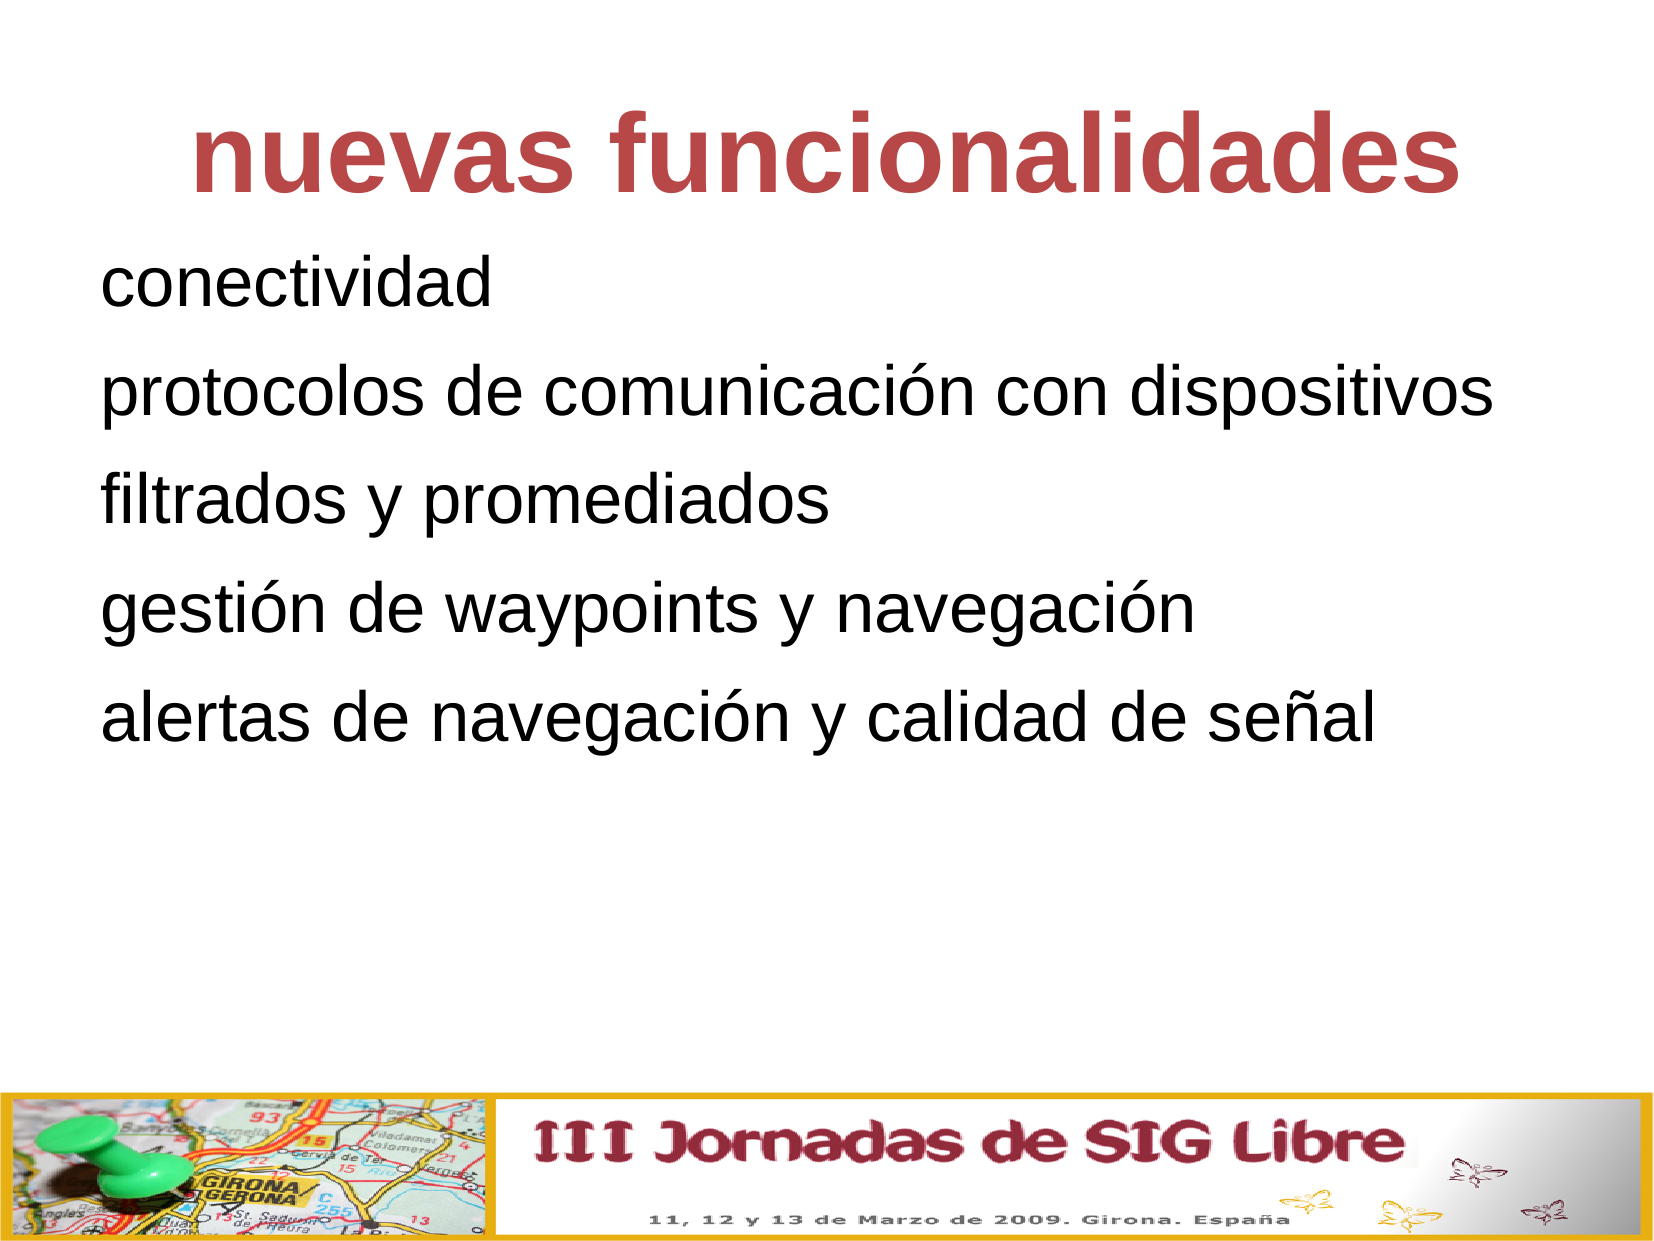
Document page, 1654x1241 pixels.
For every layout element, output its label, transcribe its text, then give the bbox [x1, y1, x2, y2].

title nuevas funcionalidades [82, 56, 1571, 242]
picture [0, 1092, 1654, 1241]
list conectividad protocolos de comunicación con dispositivos filtrados y promediados gestión de waypoints y navegación alertas de navegación y calidad de señal [82, 242, 1571, 1047]
